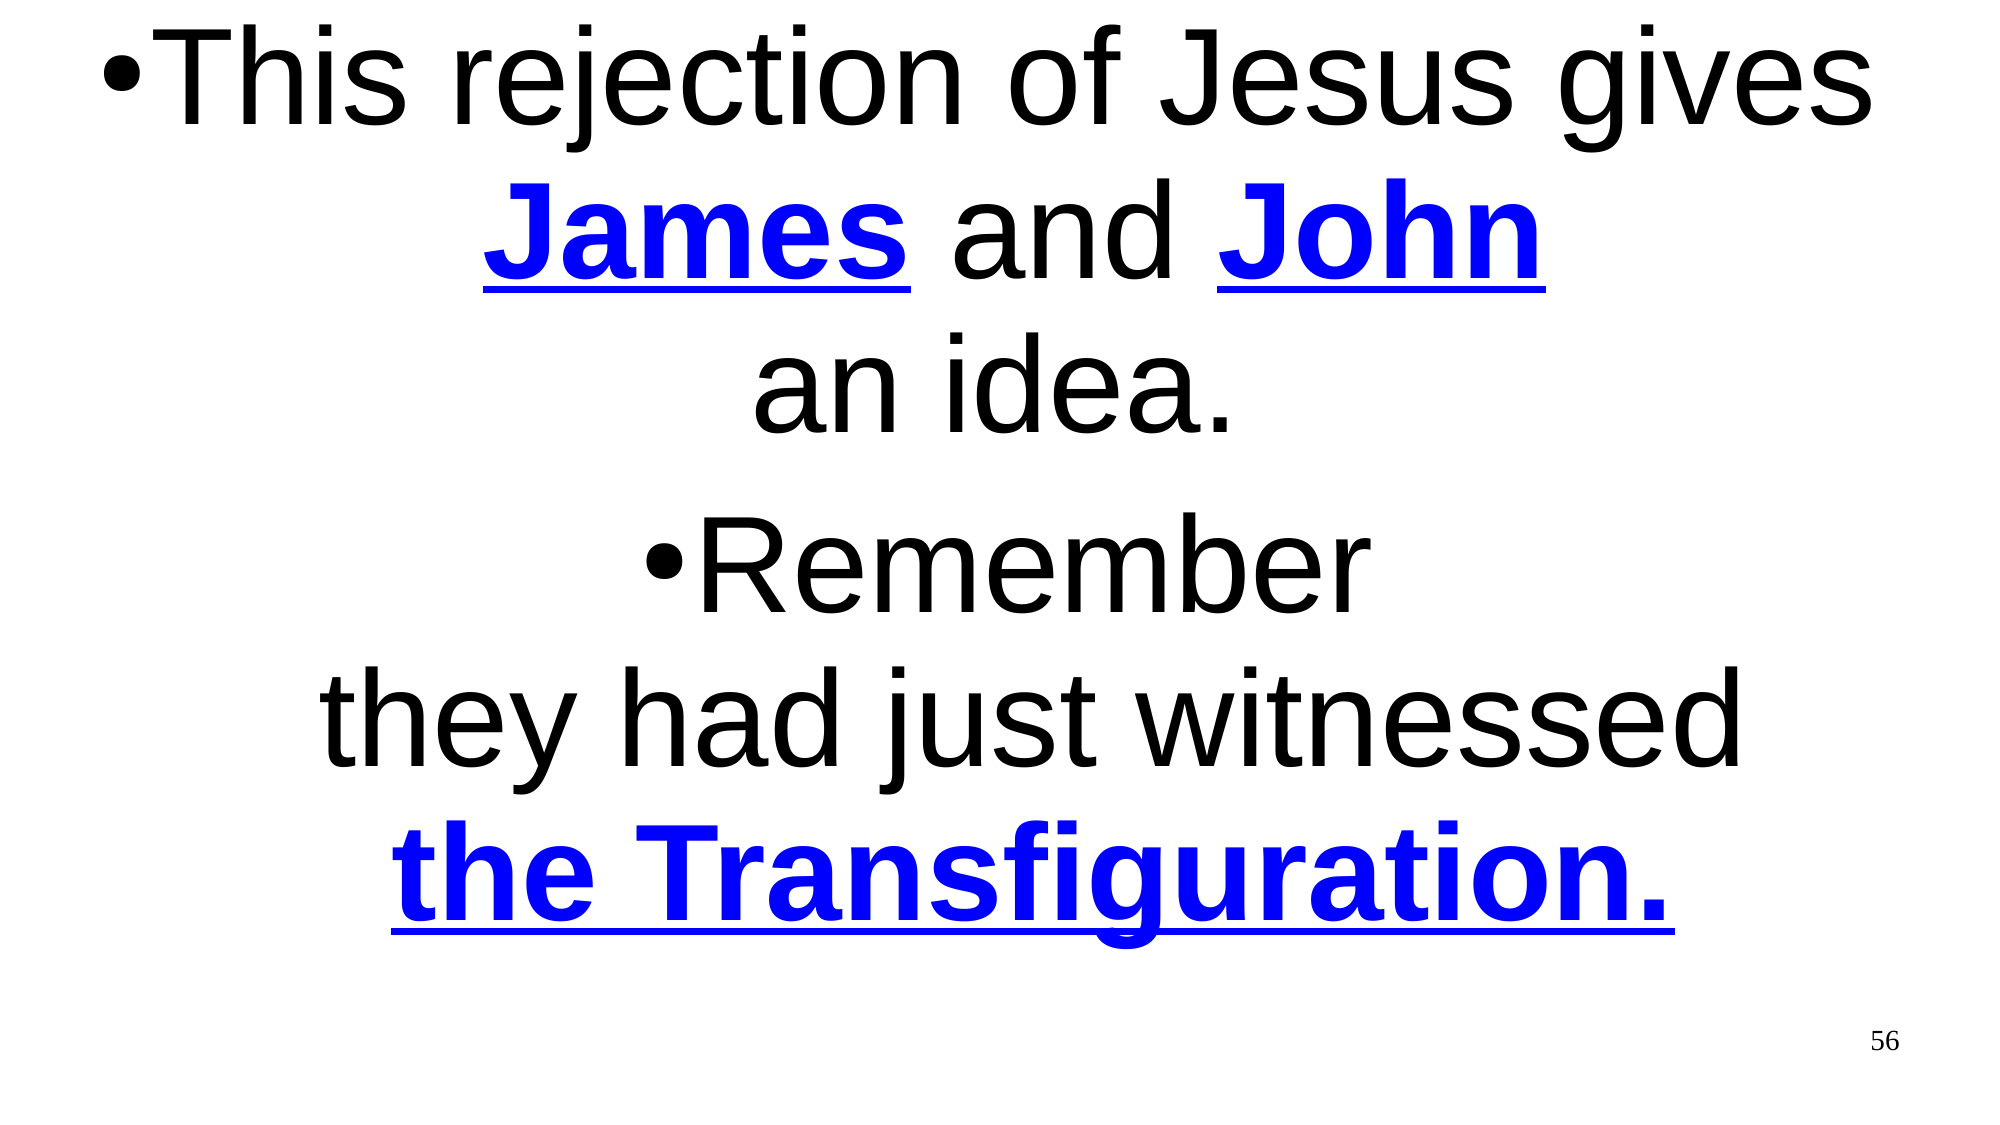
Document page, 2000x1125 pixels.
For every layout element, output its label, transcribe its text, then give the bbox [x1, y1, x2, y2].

list This rejection of Jesus gives James and John an idea. Remember they had just witnessed the Transfiguration. [0, 0, 1996, 1123]
